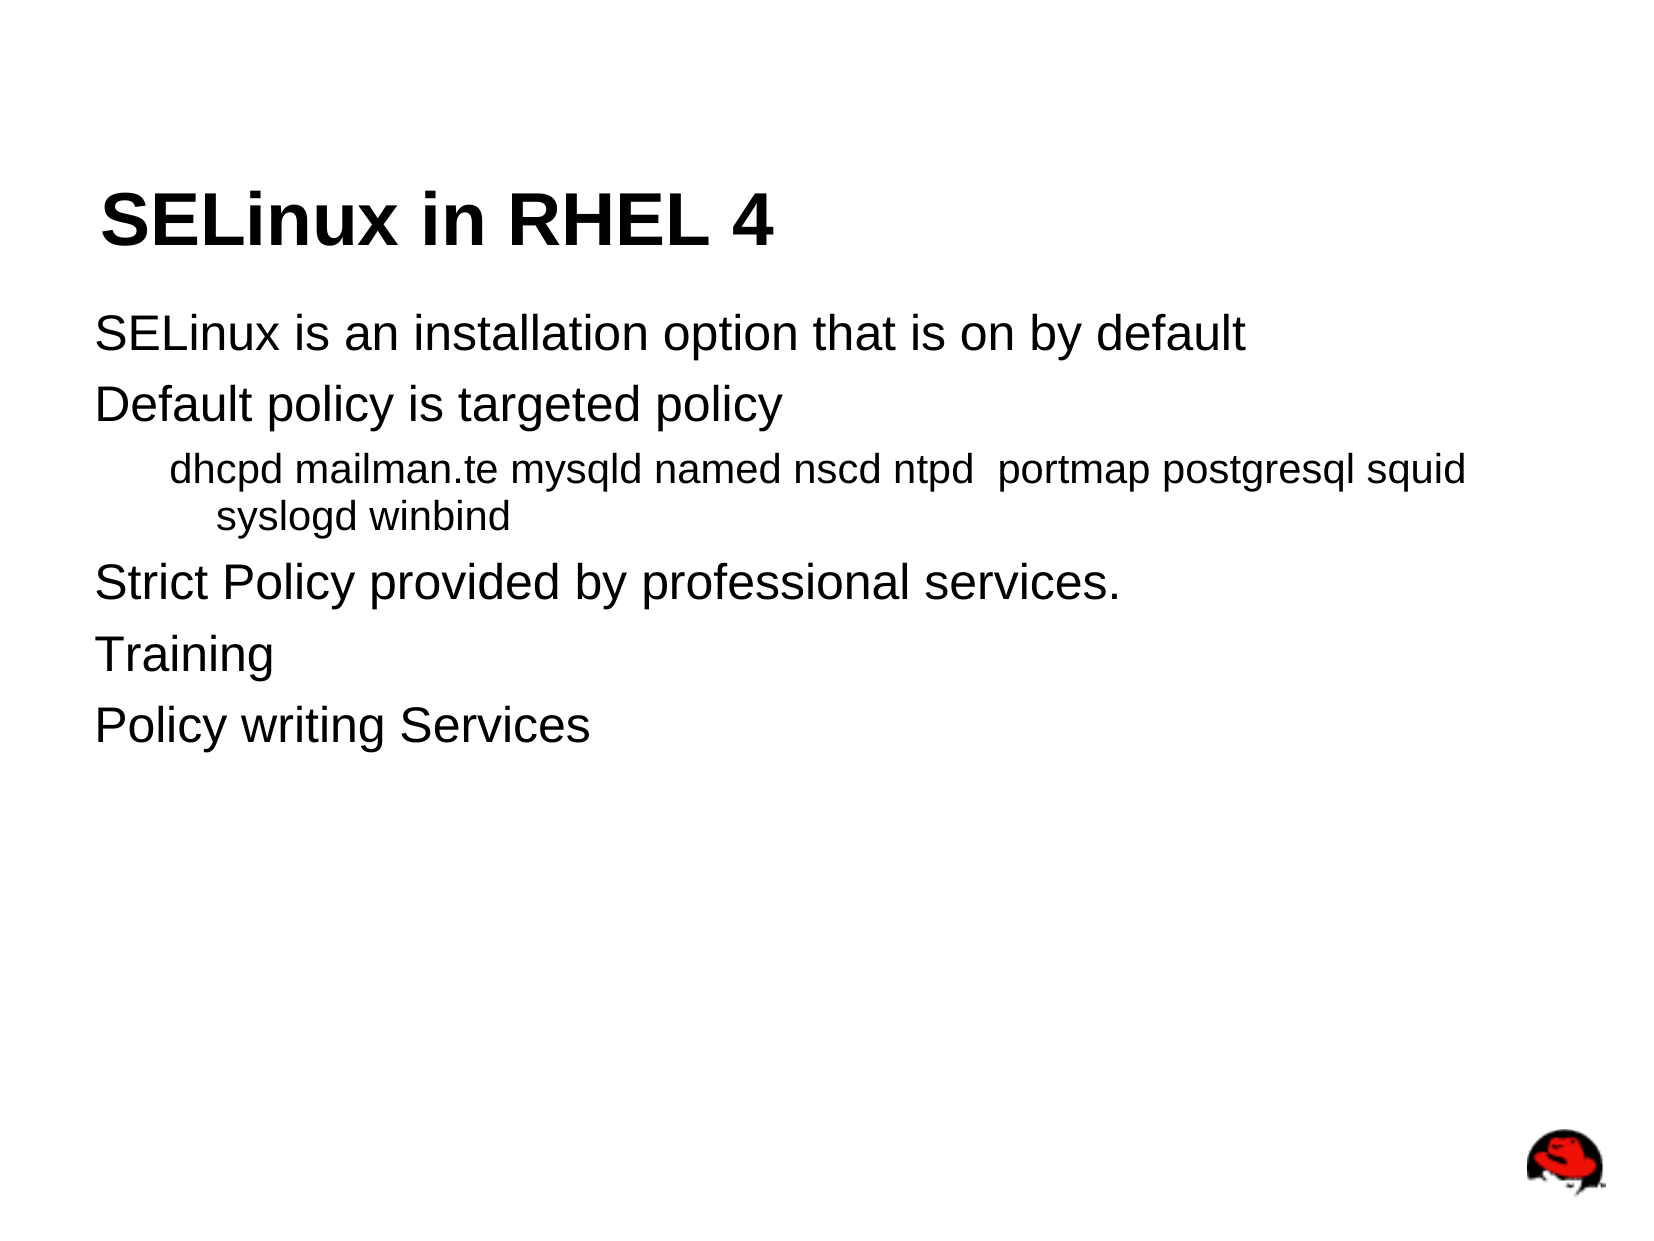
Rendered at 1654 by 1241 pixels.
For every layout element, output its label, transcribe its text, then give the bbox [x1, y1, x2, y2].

list SELinux is an installation option that is on by default Default policy is targeted policy dhcpd mailman.te mysqld named nscd ntpd portmap postgresql squid syslogd winbind Strict Policy provided by professional services. Training Policy writing Services [94, 304, 1500, 1174]
title SELinux in RHEL 4 [100, 162, 1506, 276]
picture [1527, 1129, 1606, 1207]
